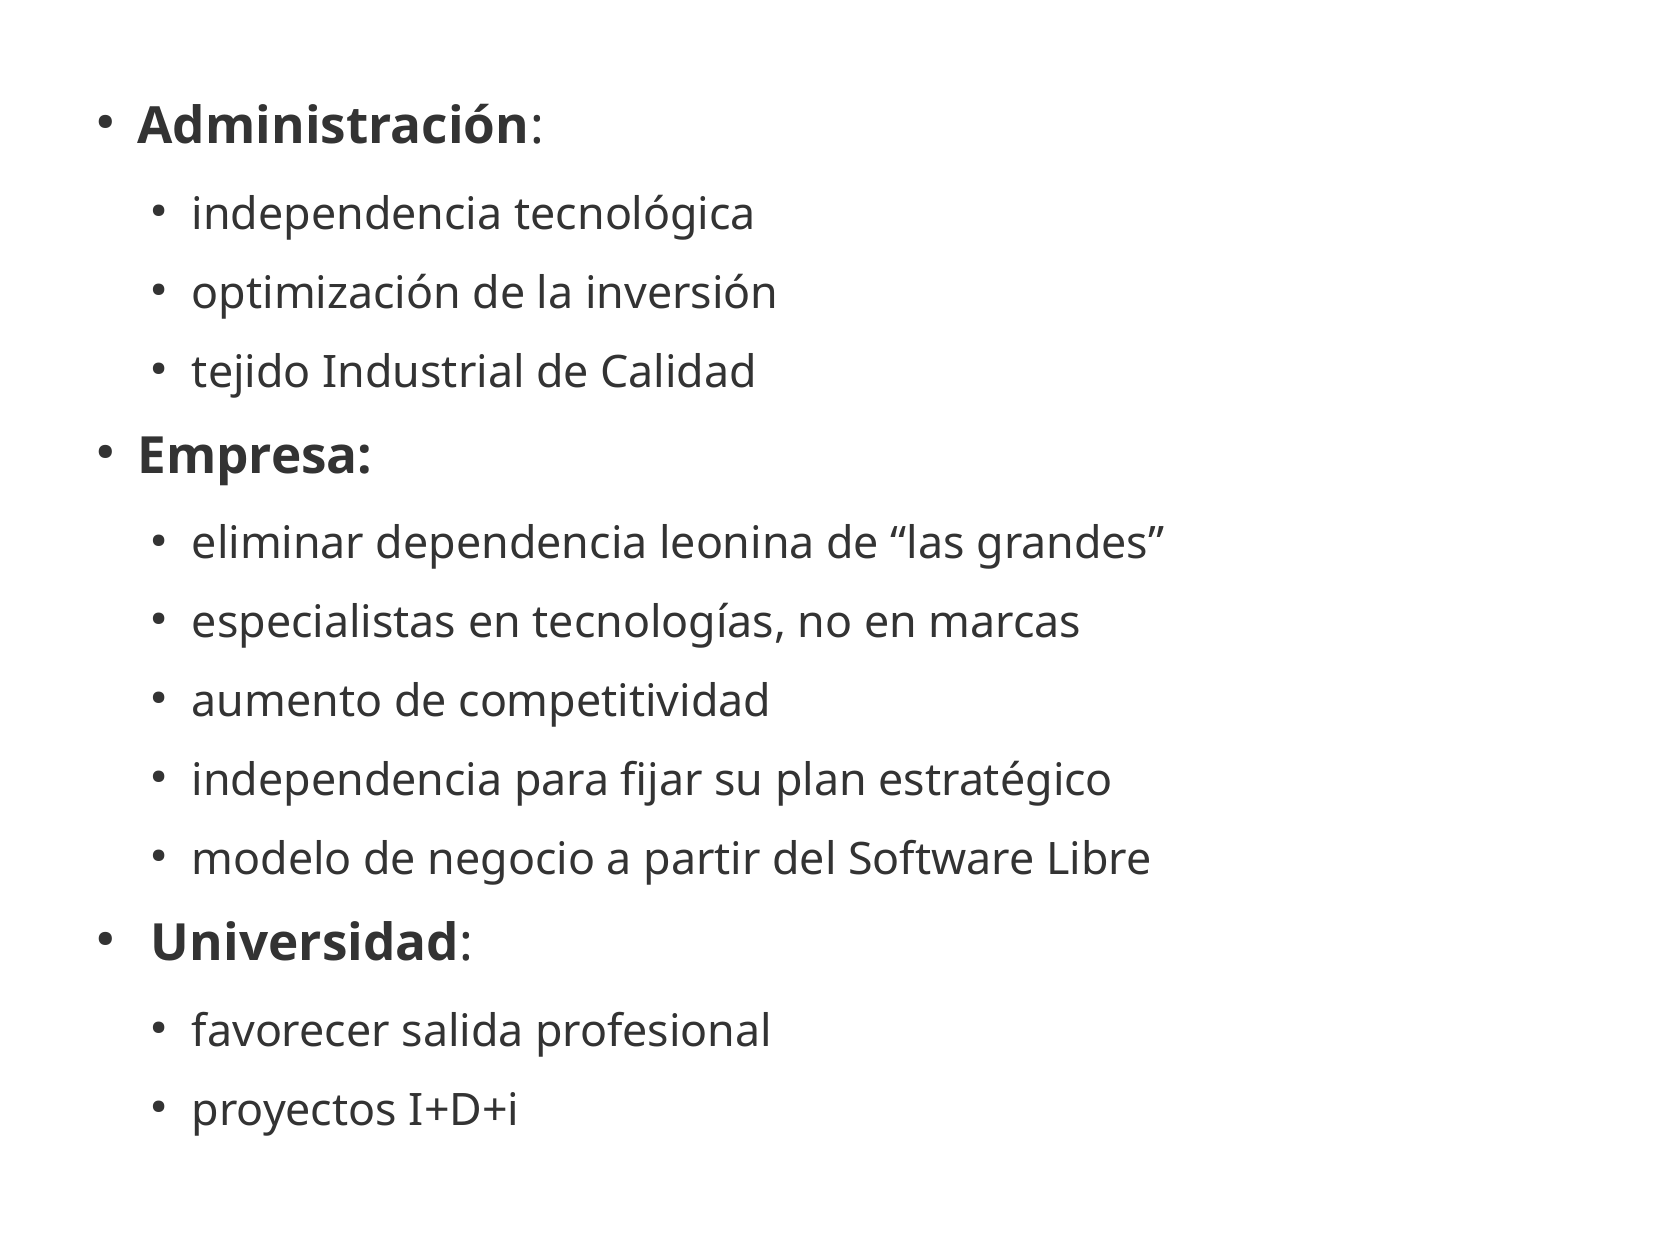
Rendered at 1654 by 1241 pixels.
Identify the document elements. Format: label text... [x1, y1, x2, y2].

list Administración: independencia tecnológica optimización de la inversión tejido Industrial de Calidad Empresa: eliminar dependencia leonina de “las grandes” especialistas en tecnologías, no en marcas aumento de competitividad independencia para fijar su plan estratégico modelo de negocio a partir del Software Libre Universidad: favorecer salida profesional proyectos I+D+i [82, 88, 1571, 1152]
